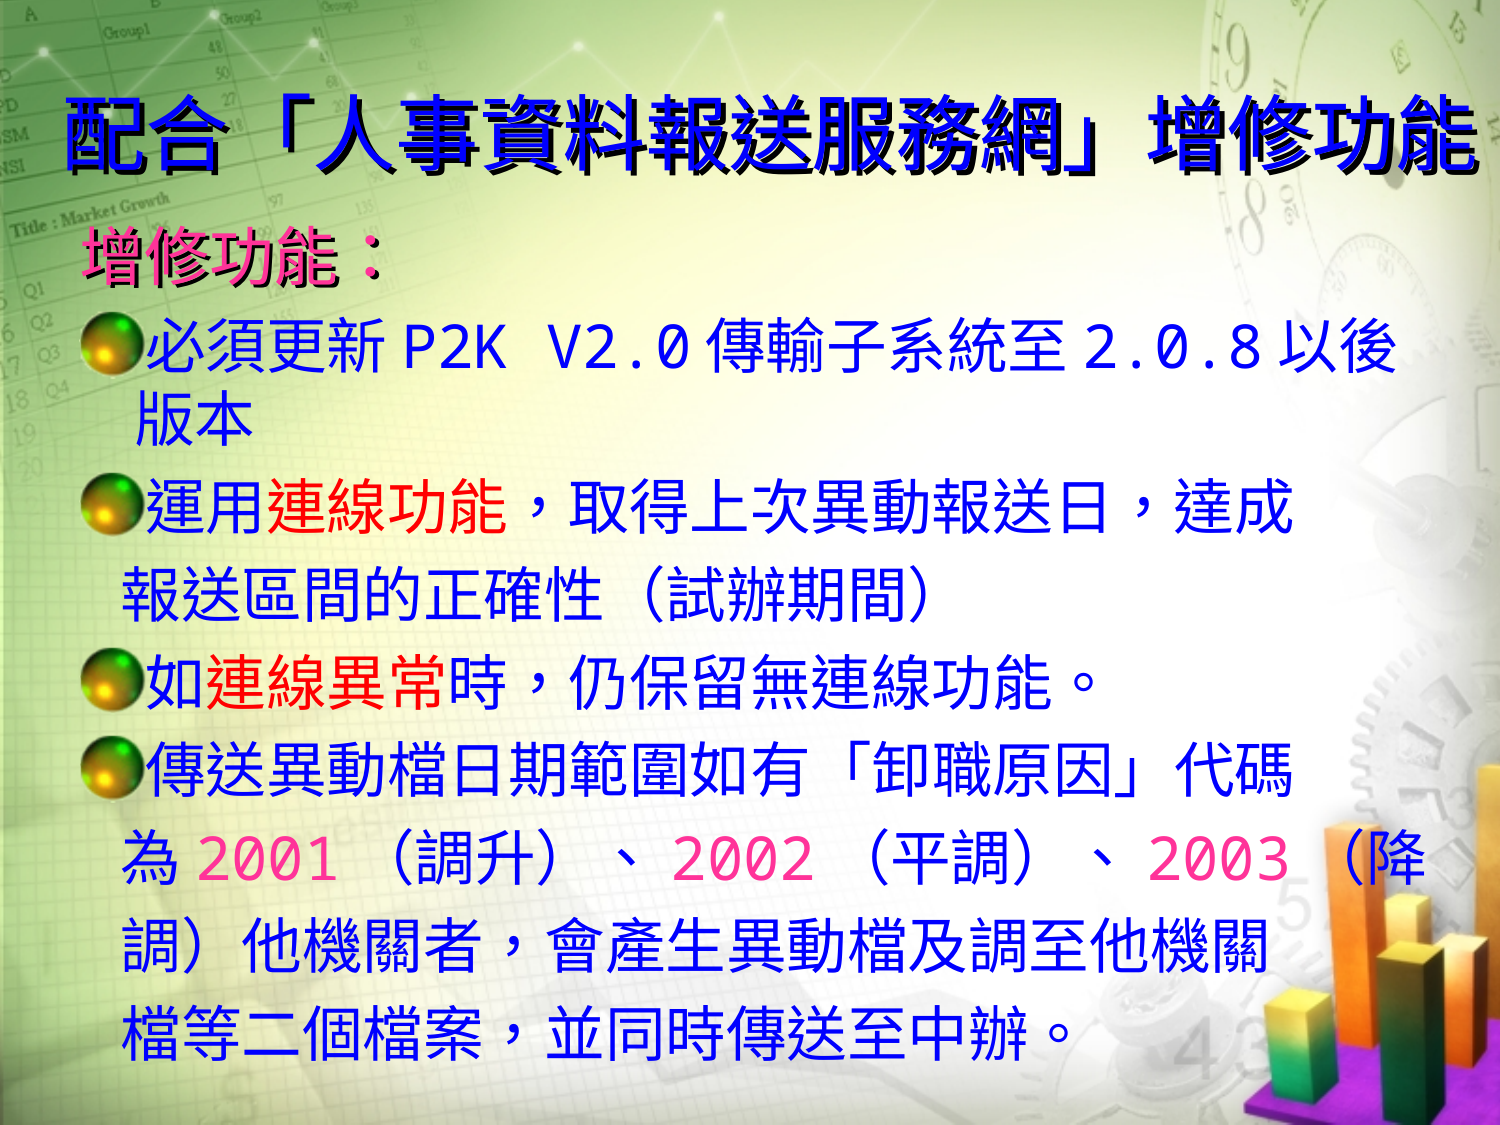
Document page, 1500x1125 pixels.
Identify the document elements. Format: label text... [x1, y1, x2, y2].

picture [0, 0, 1500, 1125]
list 增修功能： 必須更新P2K V2.0傳輸子系統至2.0.8以後版本 運用連線功能，取得上次異動報送日，達成 報送區間的正確性（試辦期間） 如連線異常時，仍保留無連線功能。 傳送異動檔日期範圍如有「卸職原因」代碼 為2001（調升）、2002（平調）、2003（降 調）他機關者，會產生異動檔及調至他機關 檔等二個檔案，並同時傳送至中辦。 [64, 207, 1459, 1125]
title 配合「人事資料報送服務網」增修功能 [41, 66, 1500, 197]
